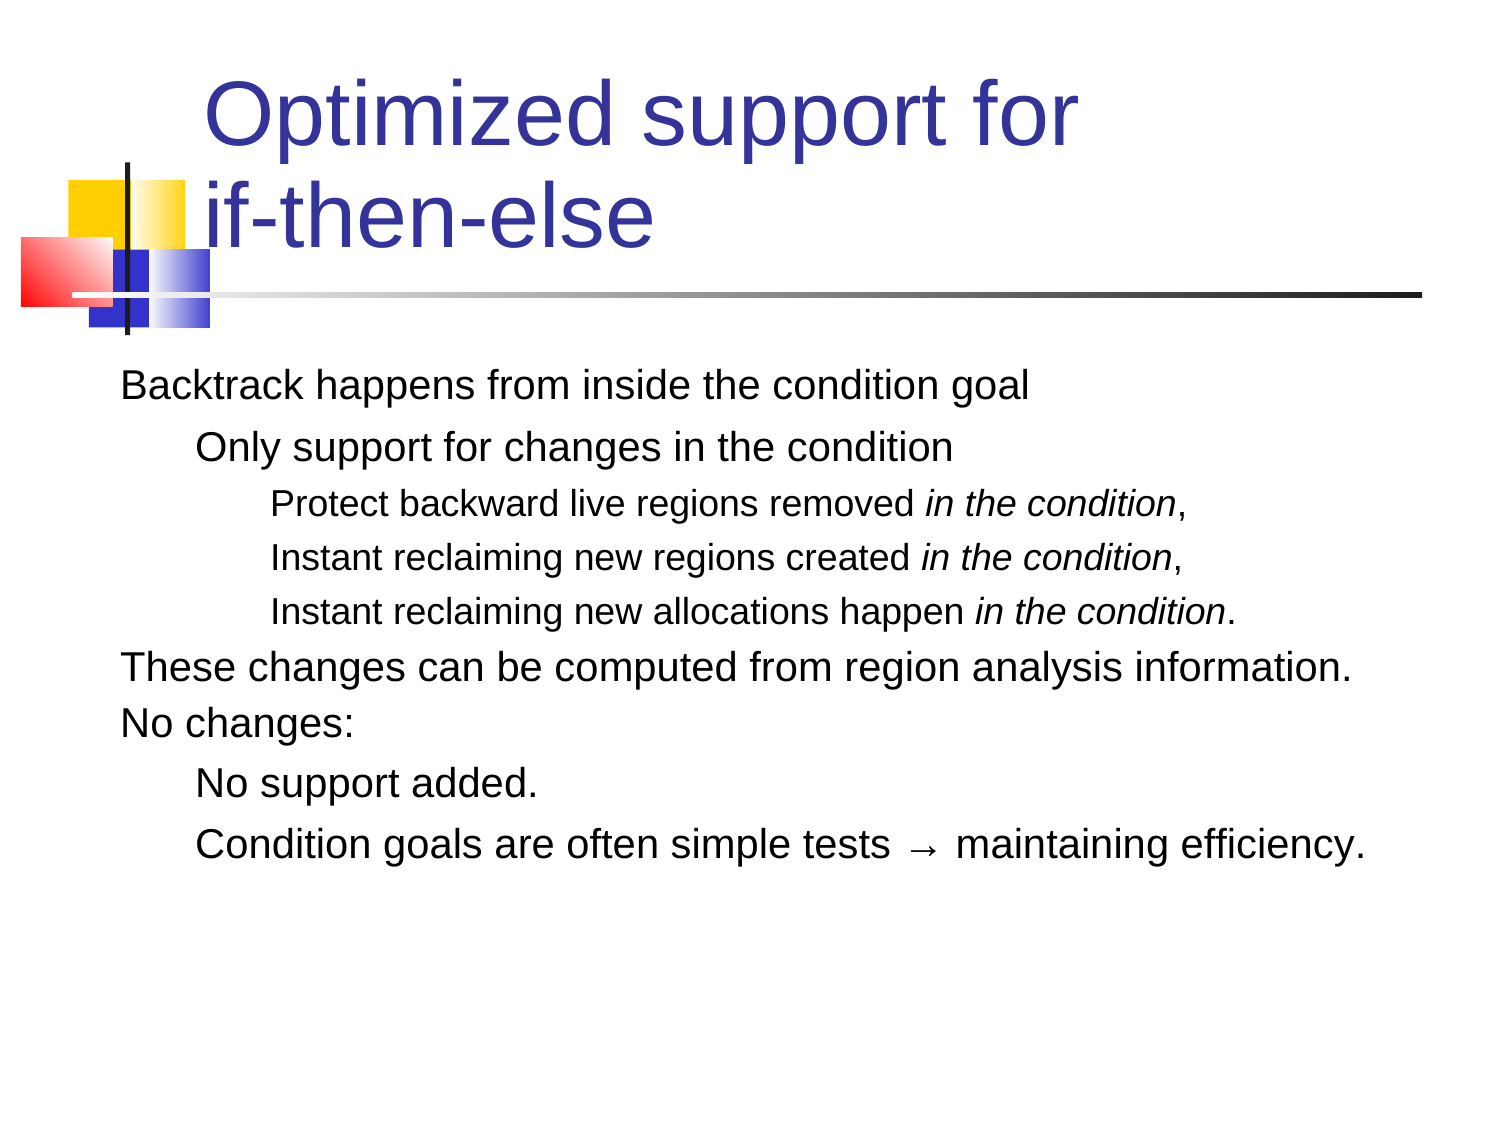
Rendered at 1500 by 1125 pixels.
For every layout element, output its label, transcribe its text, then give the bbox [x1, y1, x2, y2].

title Optimized support for if-then-else [188, 35, 1468, 276]
list Backtrack happens from inside the condition goal Only support for changes in the condition Protect backward live regions removed in the condition, Instant reclaiming new regions created in the condition, Instant reclaiming new allocations happen in the condition. These changes can be computed from region analysis information. No changes: No support added. Condition goals are often simple tests → maintaining efficiency. [105, 354, 1406, 967]
